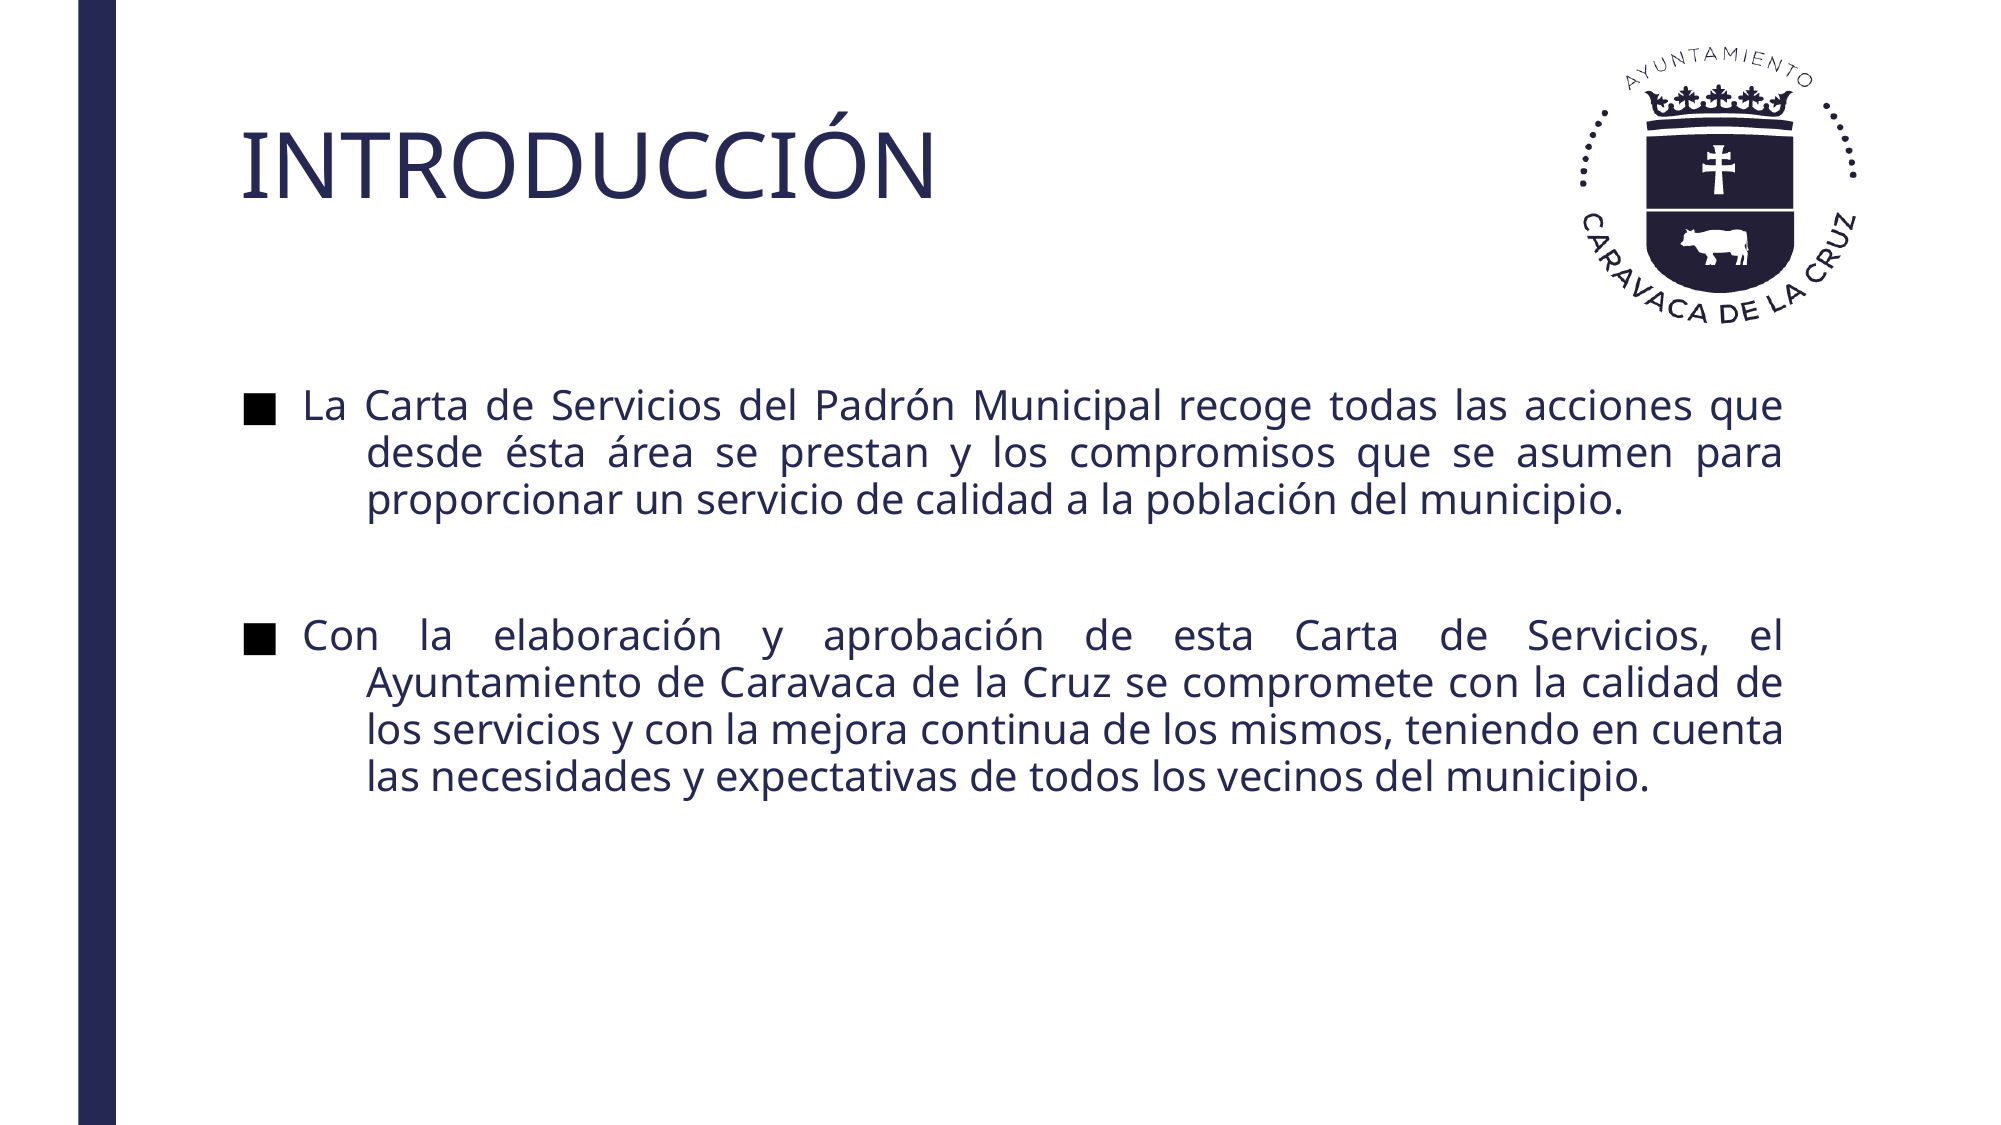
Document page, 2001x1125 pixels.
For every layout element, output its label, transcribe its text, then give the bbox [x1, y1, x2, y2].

picture [1573, 44, 1864, 331]
title INTRODUCCIÓN [225, 112, 1801, 357]
list La Carta de Servicios del Padrón Municipal recoge todas las acciones que desde ésta área se prestan y los compromisos que se asumen para proporcionar un servicio de calidad a la población del municipio. Con la elaboración y aprobación de esta Carta de Servicios, el Ayuntamiento de Caravaca de la Cruz se compromete con la calidad de los servicios y con la mejora continua de los mismos, teniendo en cuenta las necesidades y expectativas de todos los vecinos del municipio. [225, 375, 1801, 963]
